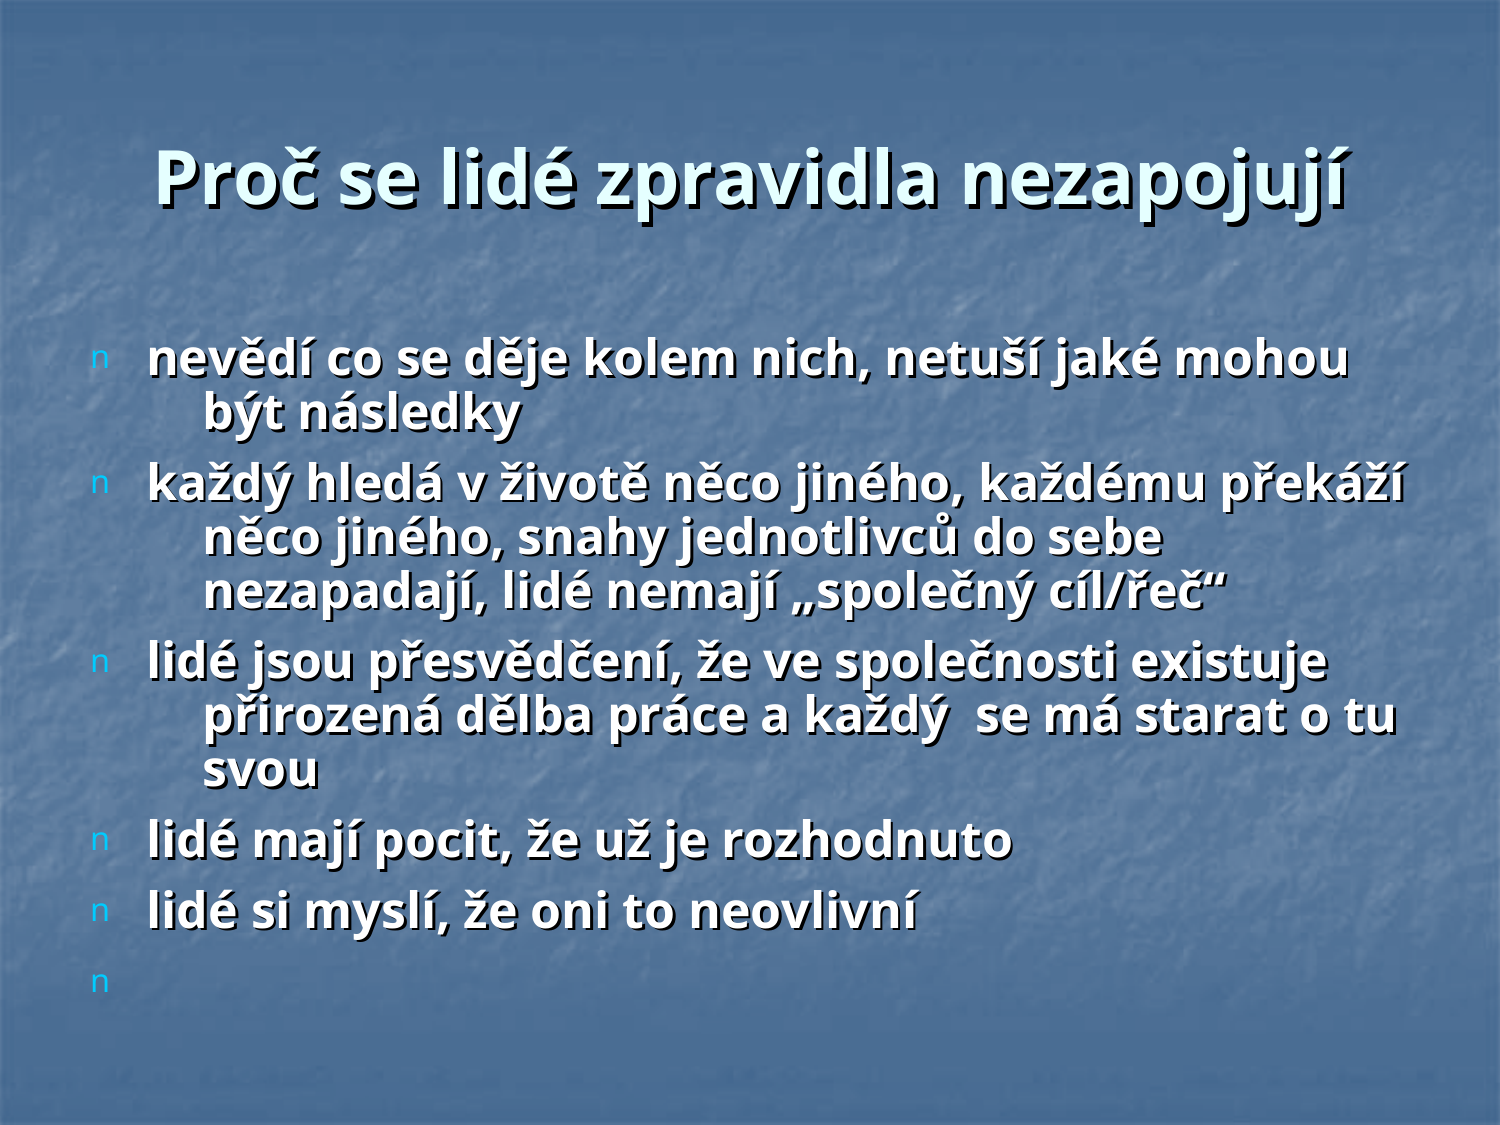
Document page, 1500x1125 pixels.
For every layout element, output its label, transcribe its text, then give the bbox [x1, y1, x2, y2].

list nevědí co se děje kolem nich, netuší jaké mohou být následky každý hledá v životě něco jiného, každému překáží něco jiného, snahy jednotlivců do sebe nezapadají, lidé nemají „společný cíl/řeč“ lidé jsou přesvědčení, že ve společnosti existuje přirozená dělba práce a každý se má starat o tu svou lidé mají pocit, že už je rozhodnuto lidé si myslí, že oni to neovlivní [75, 324, 1426, 1000]
title Proč se lidé zpravidla nezapojují [75, 62, 1426, 288]
